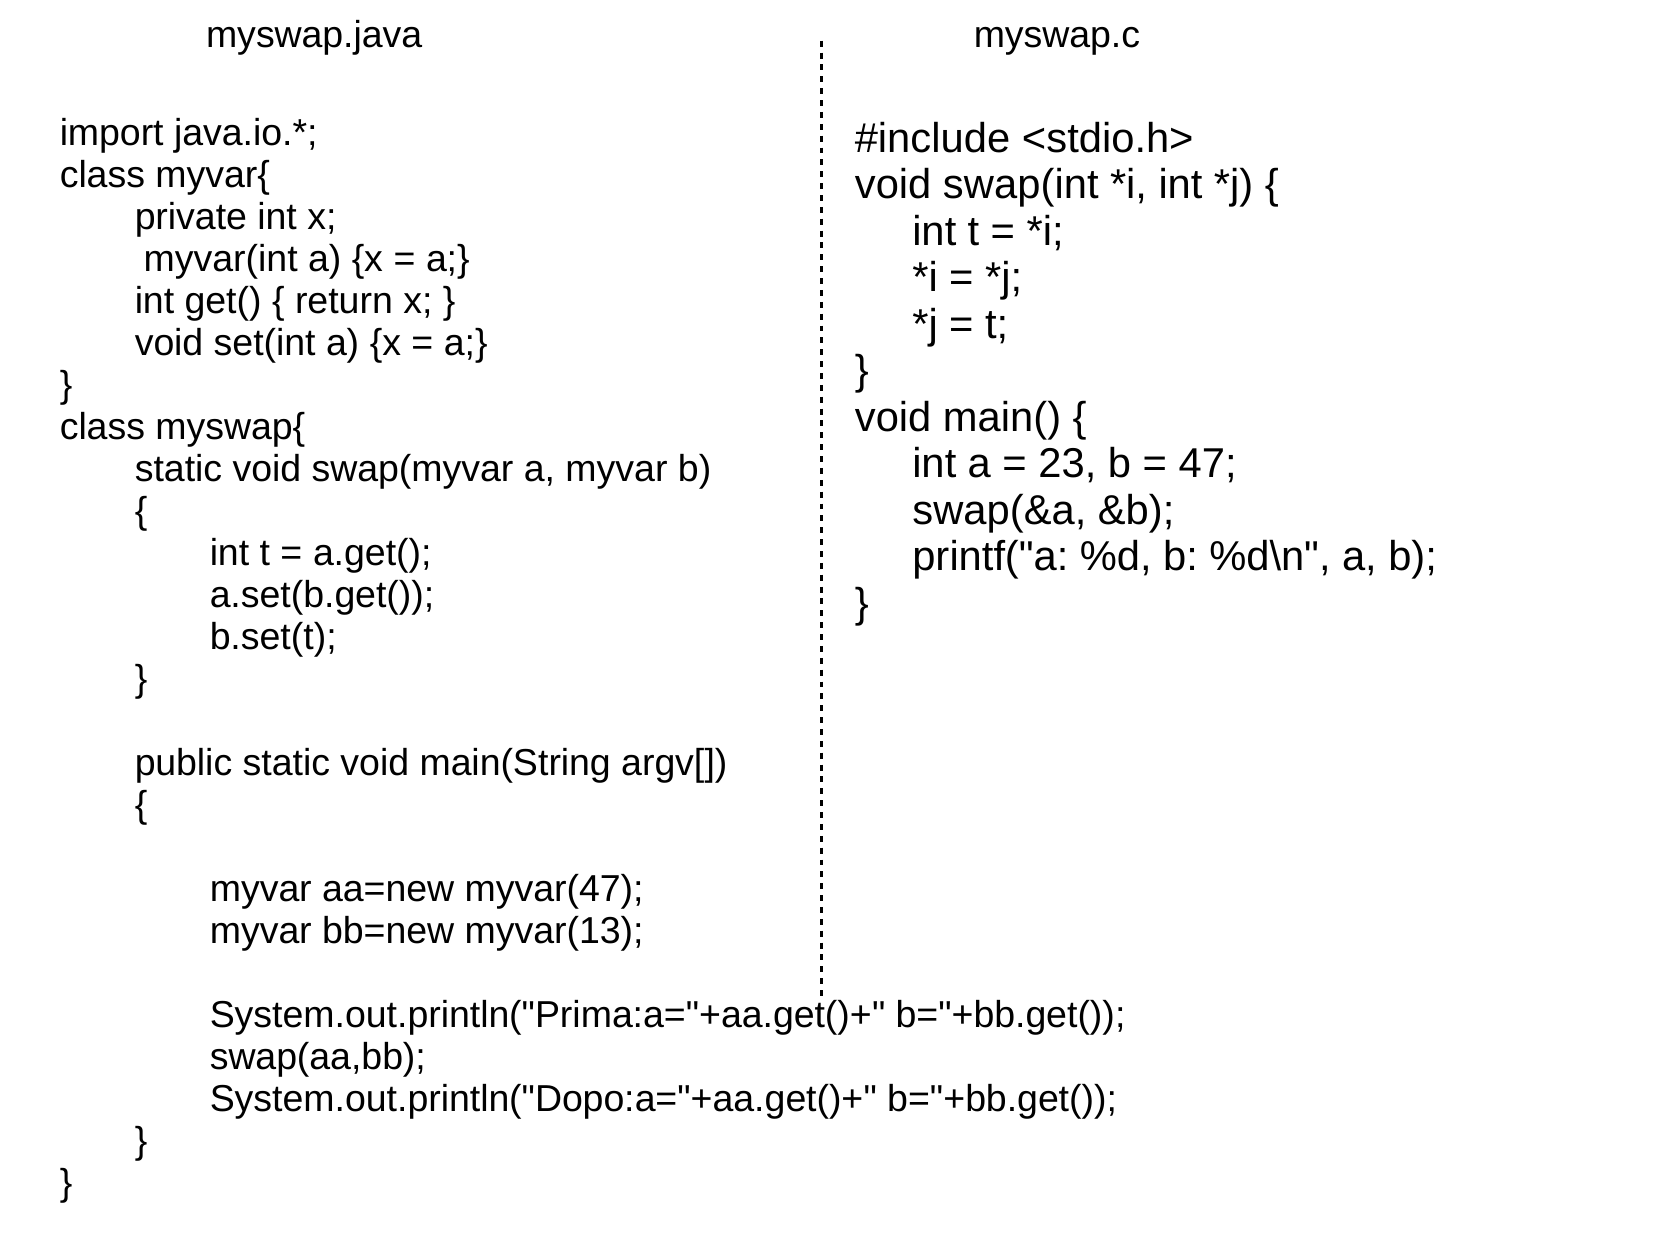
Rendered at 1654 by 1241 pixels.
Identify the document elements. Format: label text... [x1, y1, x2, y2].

text_box #include <stdio.h> void swap(int *i, int *j) { int t = *i; *i = *j; *j = t; } void main() { int a = 23, b = 47; swap(&a, &b); printf("a: %d, b: %d\n", a, b); } [840, 107, 1640, 634]
text_box myswap.c [959, 6, 1455, 64]
text_box import java.io.*; class myvar{ private int x; myvar(int a) {x = a;} int get() { return x; } void set(int a) {x = a;} } class myswap{ static void swap(myvar a, myvar b) { int t = a.get(); a.set(b.get()); b.set(t); } public static void main(String argv[]) { myvar aa=new myvar(47); myvar bb=new myvar(13); System.out.println("Prima:a="+aa.get()+" b="+bb.get()); swap(aa,bb); System.out.println("Dopo:a="+aa.get()+" b="+bb.get()); } } [45, 104, 1142, 1241]
text_box myswap.java [191, 6, 687, 64]
